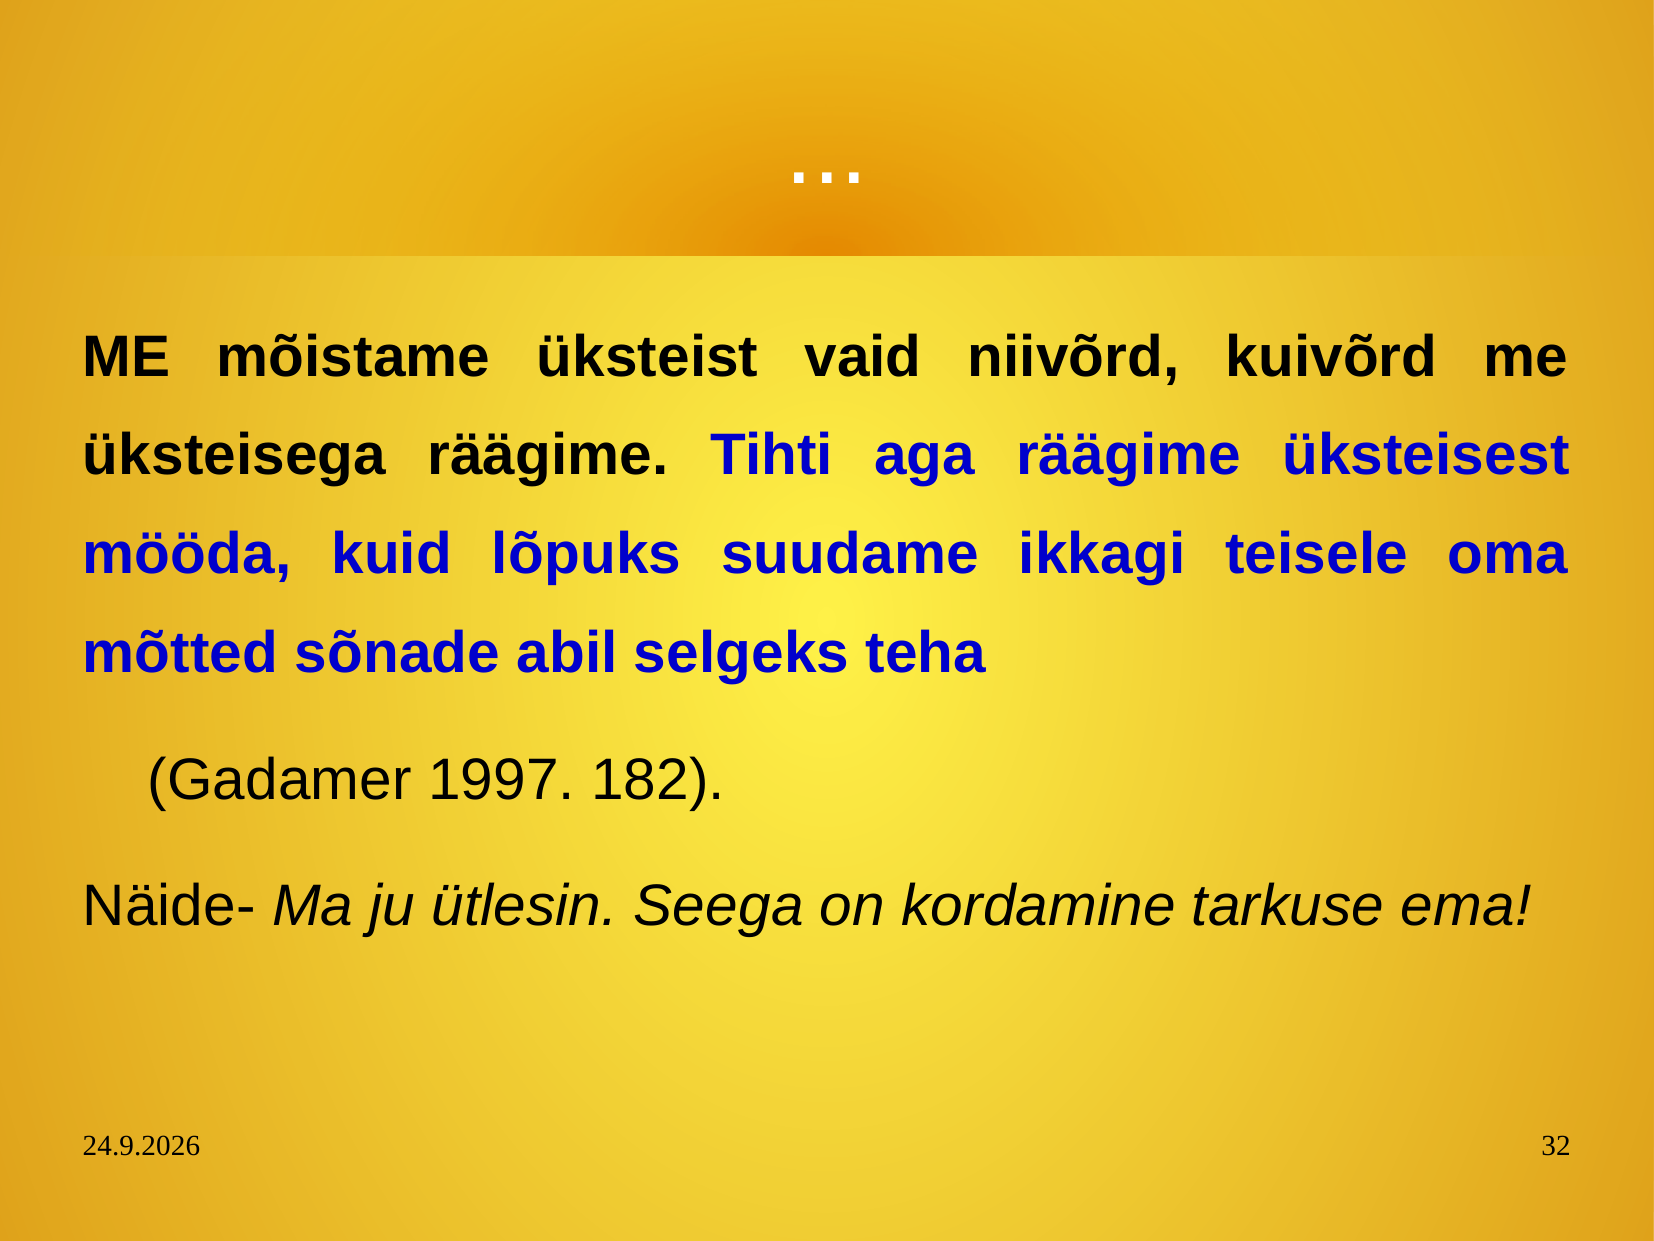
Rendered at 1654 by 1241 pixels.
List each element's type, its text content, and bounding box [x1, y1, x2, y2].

list ME mõistame üksteist vaid niivõrd, kuivõrd me üksteisega räägime. Tihti aga räägime üksteisest mööda, kuid lõpuks suudame ikkagi teisele oma mõtted sõnade abil selgeks teha (Gadamer 1997. 182). Näide- Ma ju ütlesin. Seega on kordamine tarkuse ema! [82, 290, 1571, 1010]
title ... [82, 47, 1571, 252]
